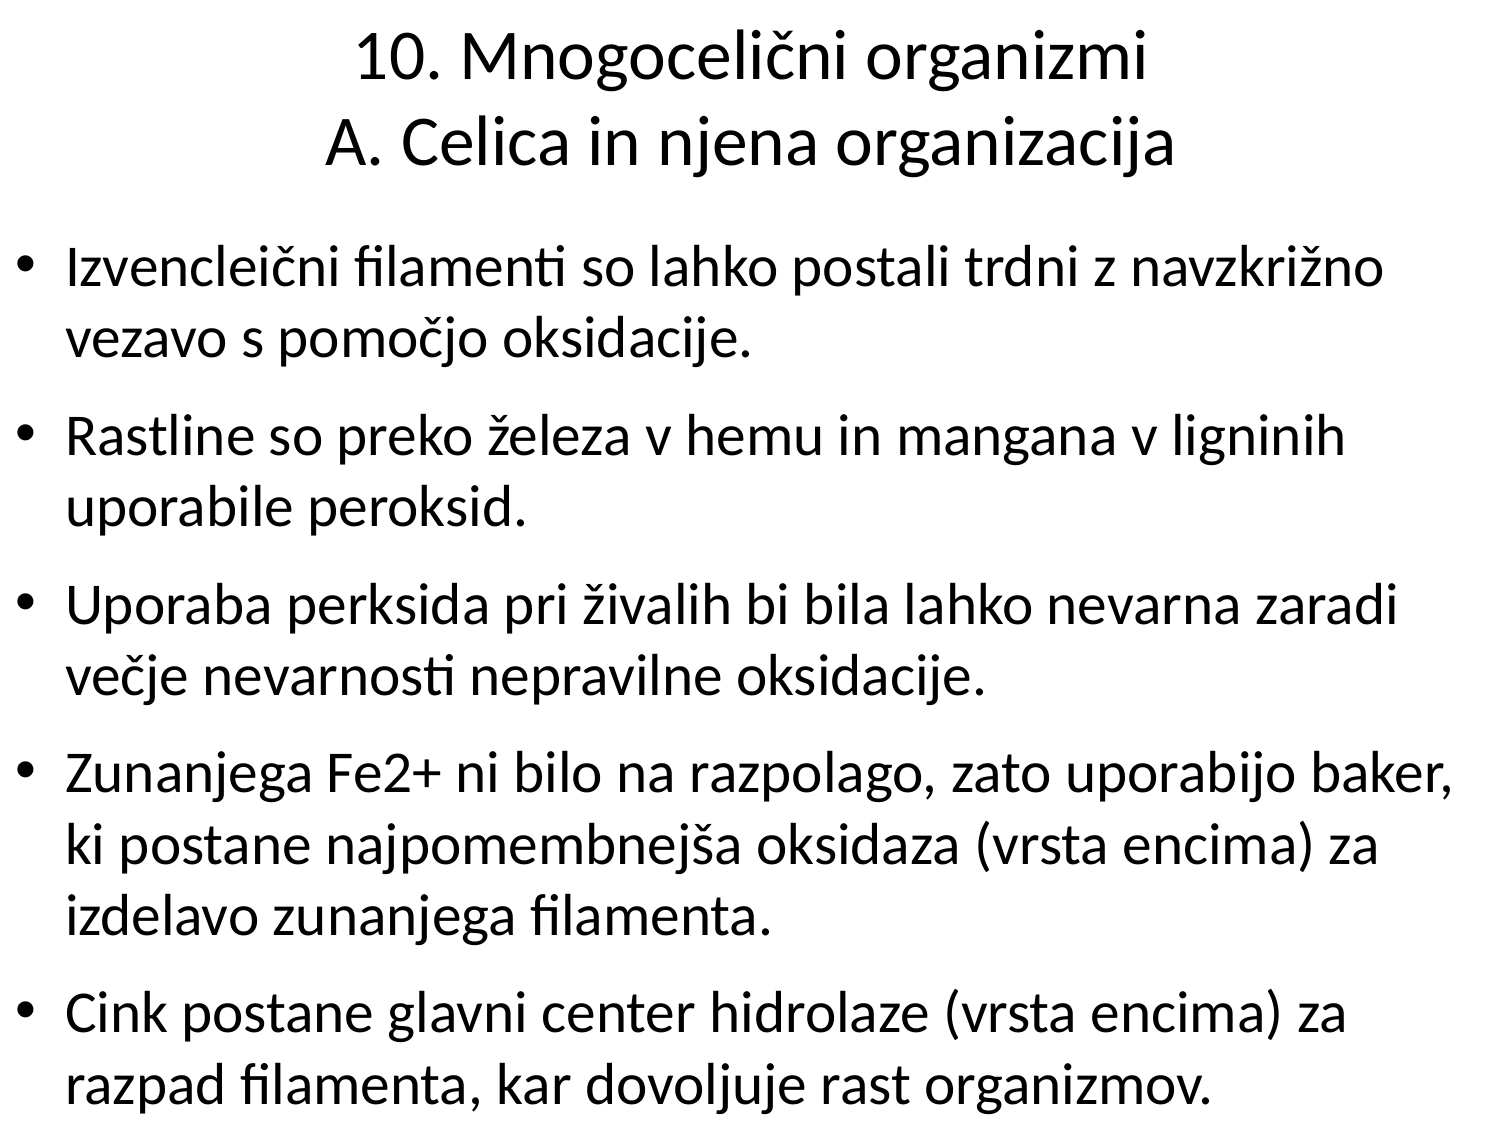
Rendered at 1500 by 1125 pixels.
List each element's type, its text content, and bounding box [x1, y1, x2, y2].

title 10. Mnogocelični organizmi A. Celica in njena organizacija [76, 0, 1427, 188]
list Izvencleični filamenti so lahko postali trdni z navzkrižno vezavo s pomočjo oksidacije. Rastline so preko železa v hemu in mangana v ligninih uporabile peroksid. Uporaba perksida pri živalih bi bila lahko nevarna zaradi večje nevarnosti nepravilne oksidacije. Zunanjega Fe2+ ni bilo na razpolago, zato uporabijo baker, ki postane najpomembnejša oksidaza (vrsta encima) za izdelavo zunanjega filamenta. Cink postane glavni center hidrolaze (vrsta encima) za razpad filamenta, kar dovoljuje rast organizmov. [0, 219, 1500, 1125]
